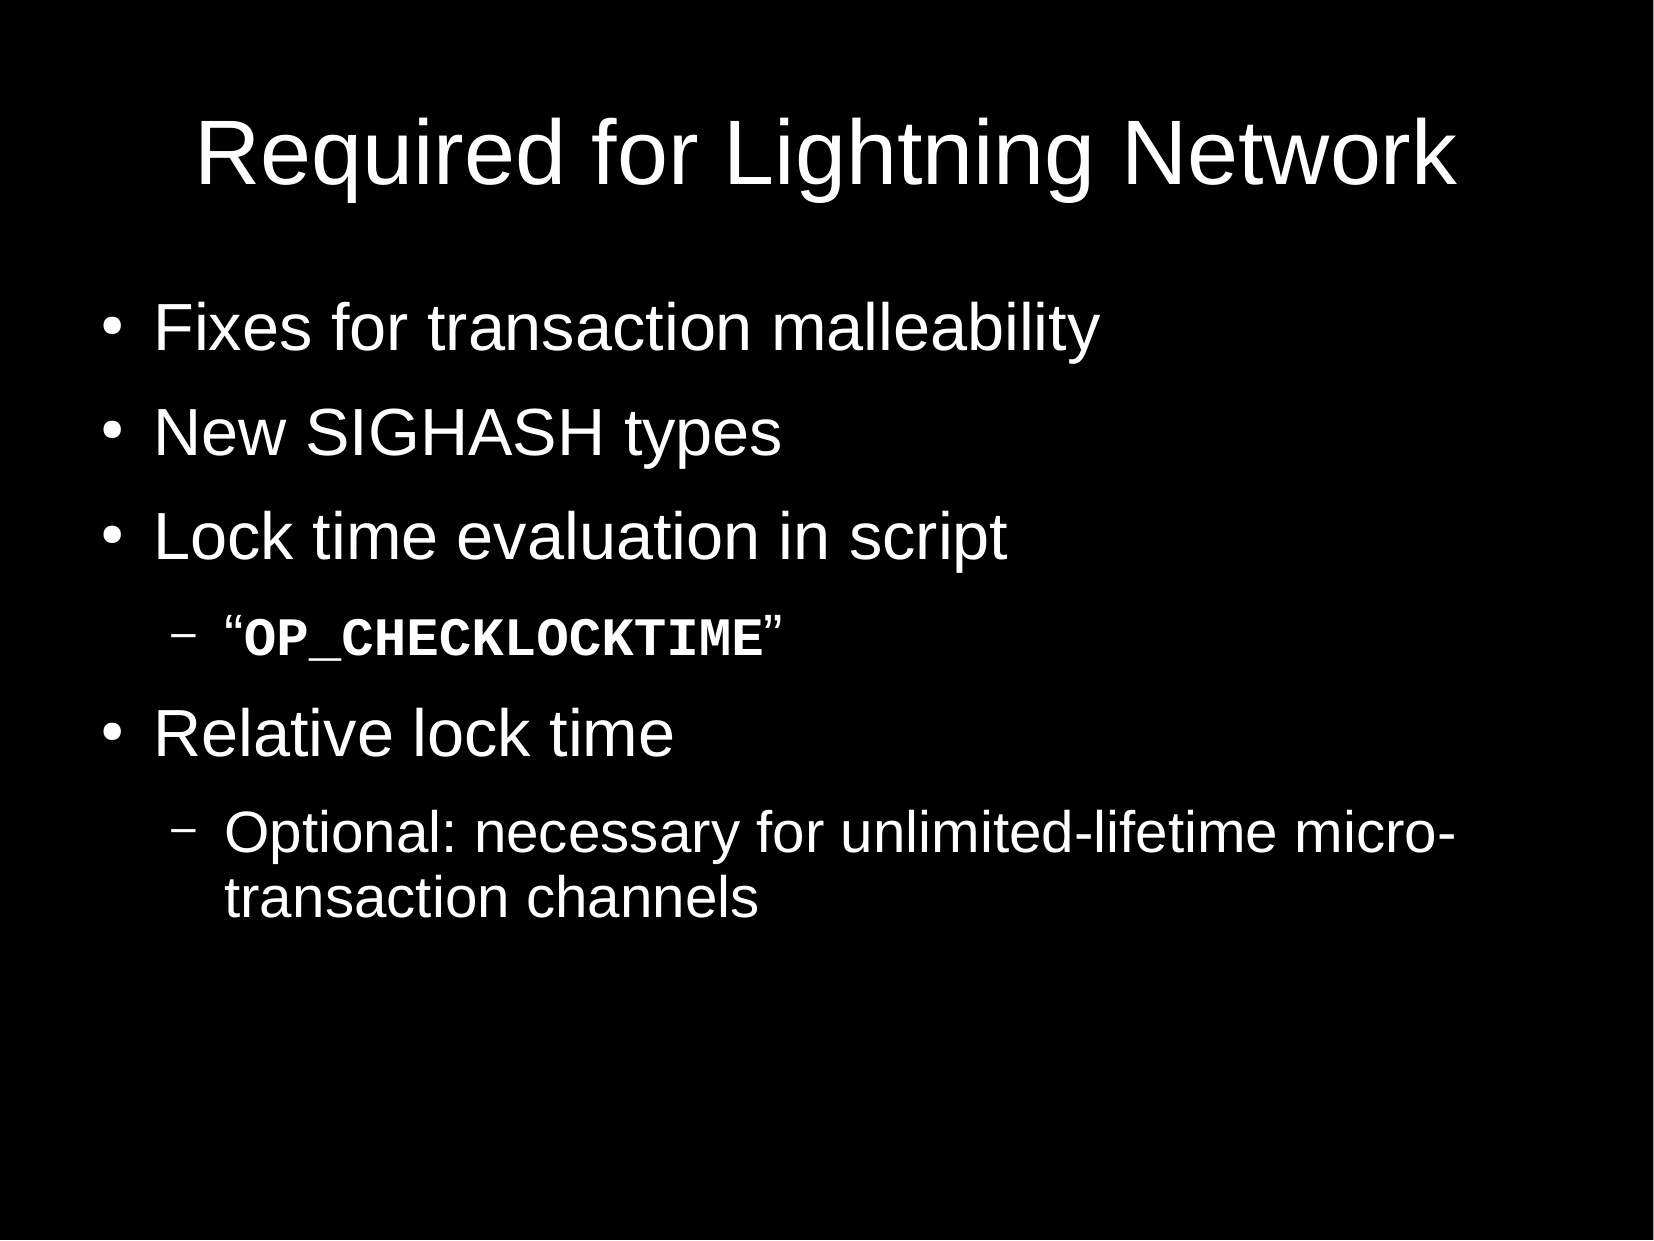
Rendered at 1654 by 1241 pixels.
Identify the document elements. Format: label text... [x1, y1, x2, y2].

list Fixes for transaction malleability New SIGHASH types Lock time evaluation in script “OP_CHECKLOCKTIME” Relative lock time Optional: necessary for unlimited-lifetime micro-transaction channels [82, 290, 1538, 1010]
title Required for Lightning Network [82, 49, 1571, 257]
